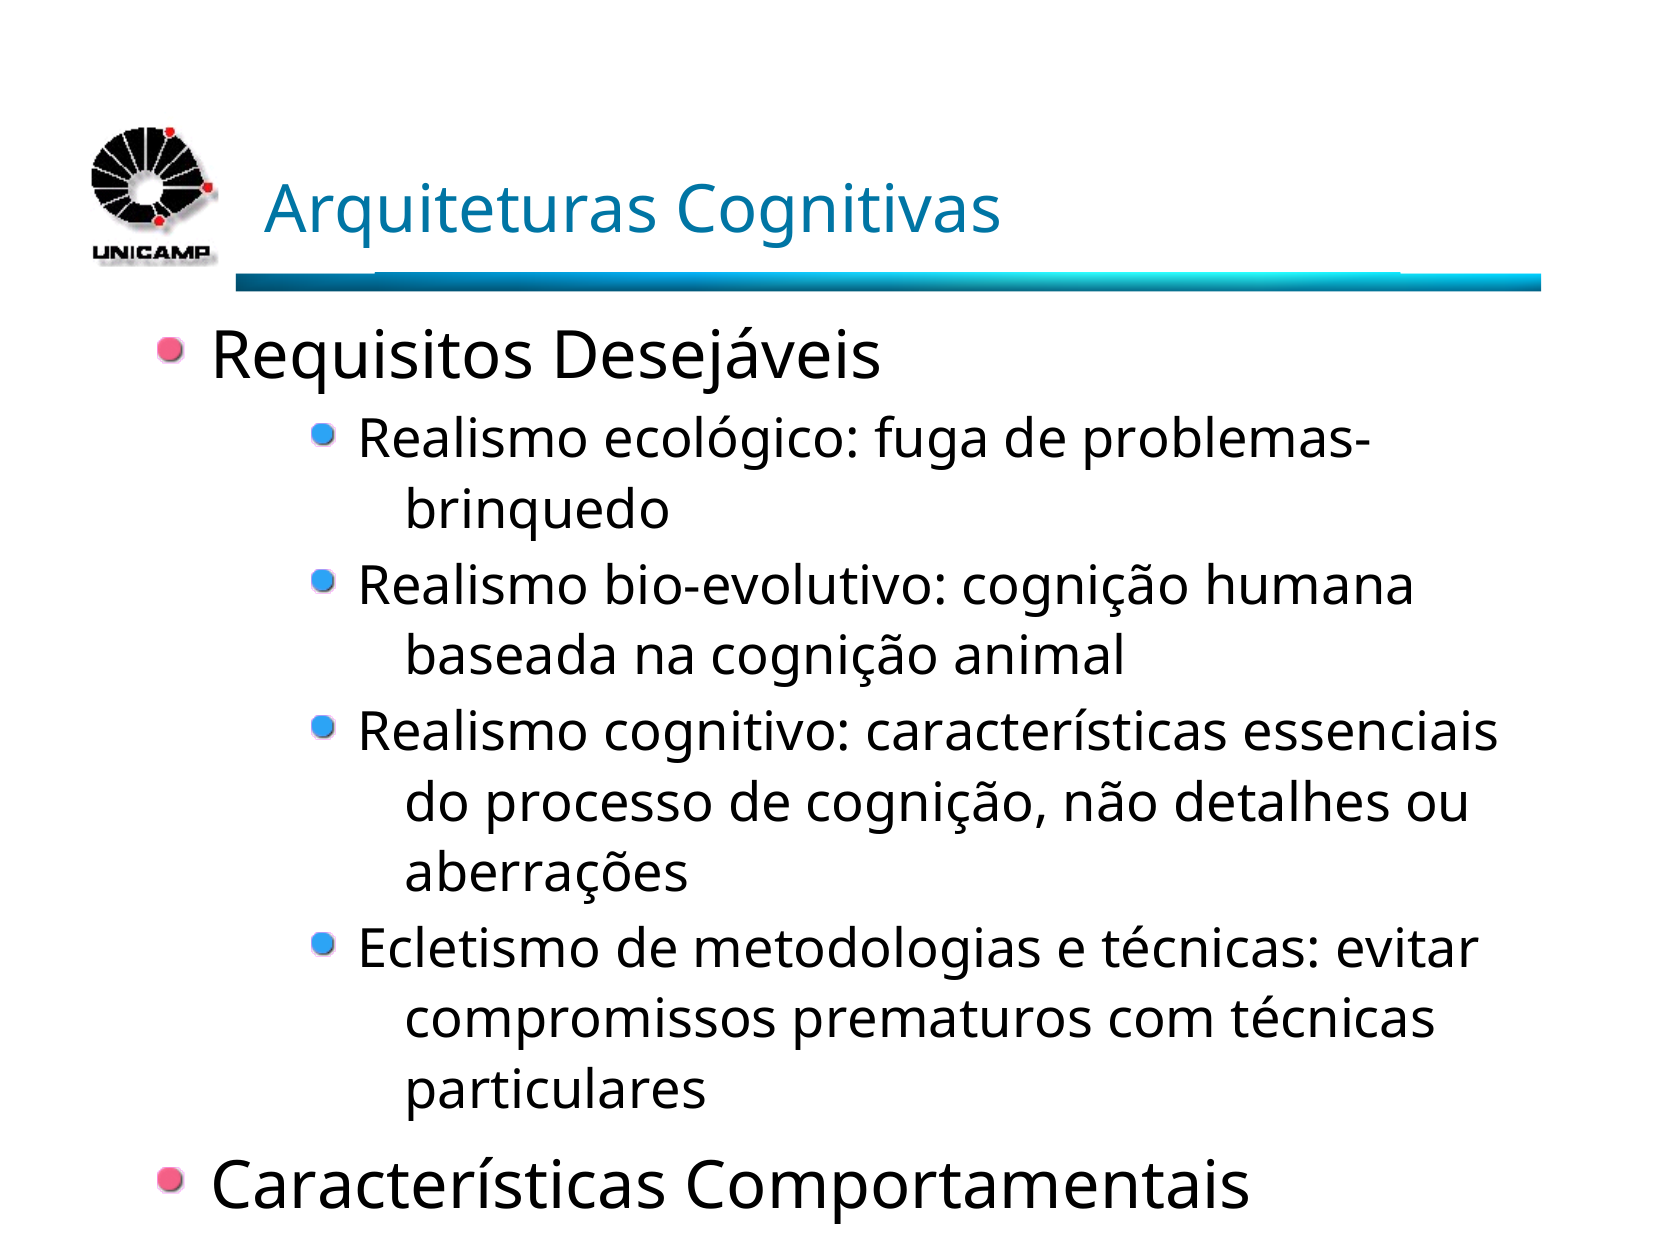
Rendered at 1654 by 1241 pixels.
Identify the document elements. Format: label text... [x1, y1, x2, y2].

picture [125, 272, 1654, 295]
title Arquiteturas Cognitivas [264, 42, 1534, 250]
picture [156, 1182, 186, 1195]
list Requisitos Desejáveis Realismo ecológico: fuga de problemas-brinquedo Realismo bio-evolutivo: cognição humana baseada na cognição animal Realismo cognitivo: características essenciais do processo de cognição, não detalhes ou aberrações Ecletismo de metodologias e técnicas: evitar compromissos prematuros com técnicas particulares Características Comportamentais reatividade, sequencialidade, rotinas ou hábitos, adaptação por tentativa e erro [121, 309, 1534, 1182]
